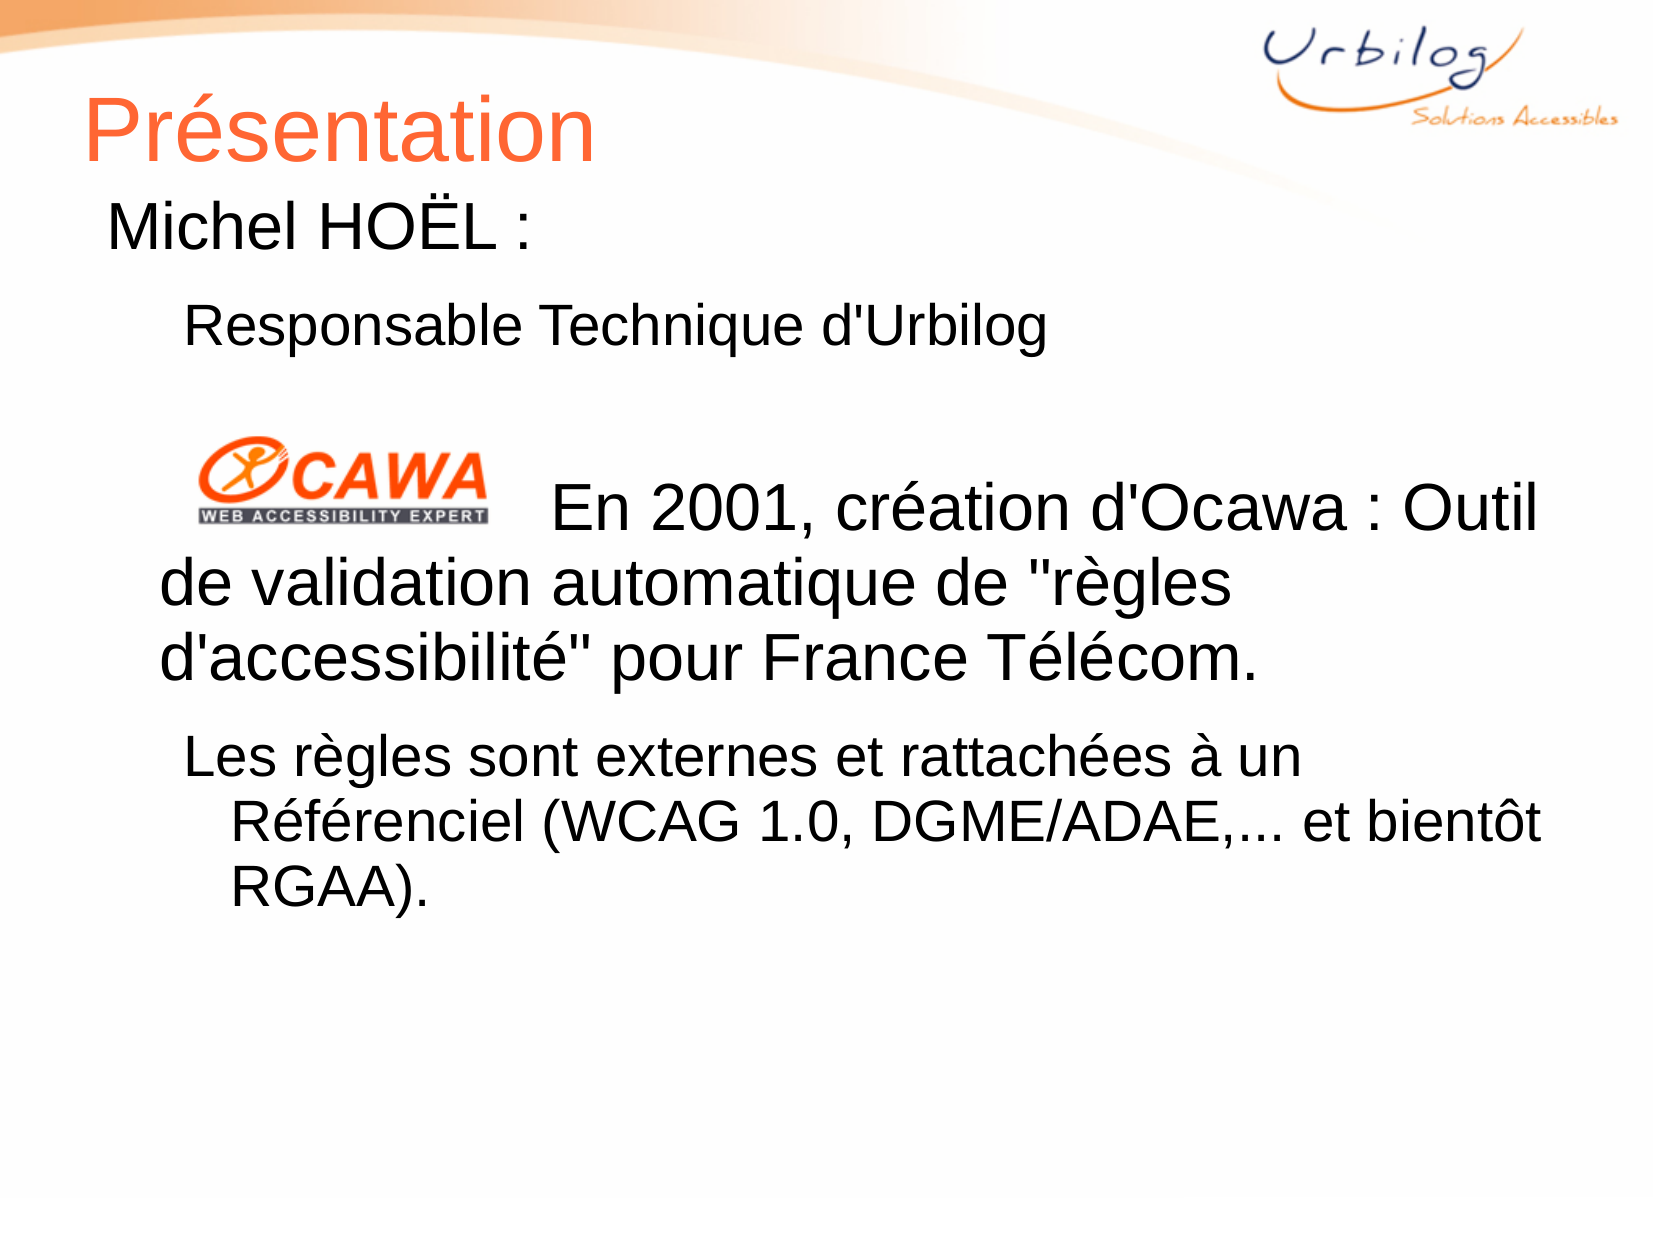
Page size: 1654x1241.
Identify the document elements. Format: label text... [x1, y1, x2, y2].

title Présentation [82, 25, 1571, 233]
picture [0, 0, 1654, 1235]
list Michel HOËL : Responsable Technique d'Urbilog En 2001, création d'Ocawa : Outil de validation automatique de "règles d'accessibilité" pour France Télécom. Les règles sont externes et rattachées à un Référenciel (WCAG 1.0, DGME/ADAE,... et bientôt RGAA). [88, 188, 1577, 993]
